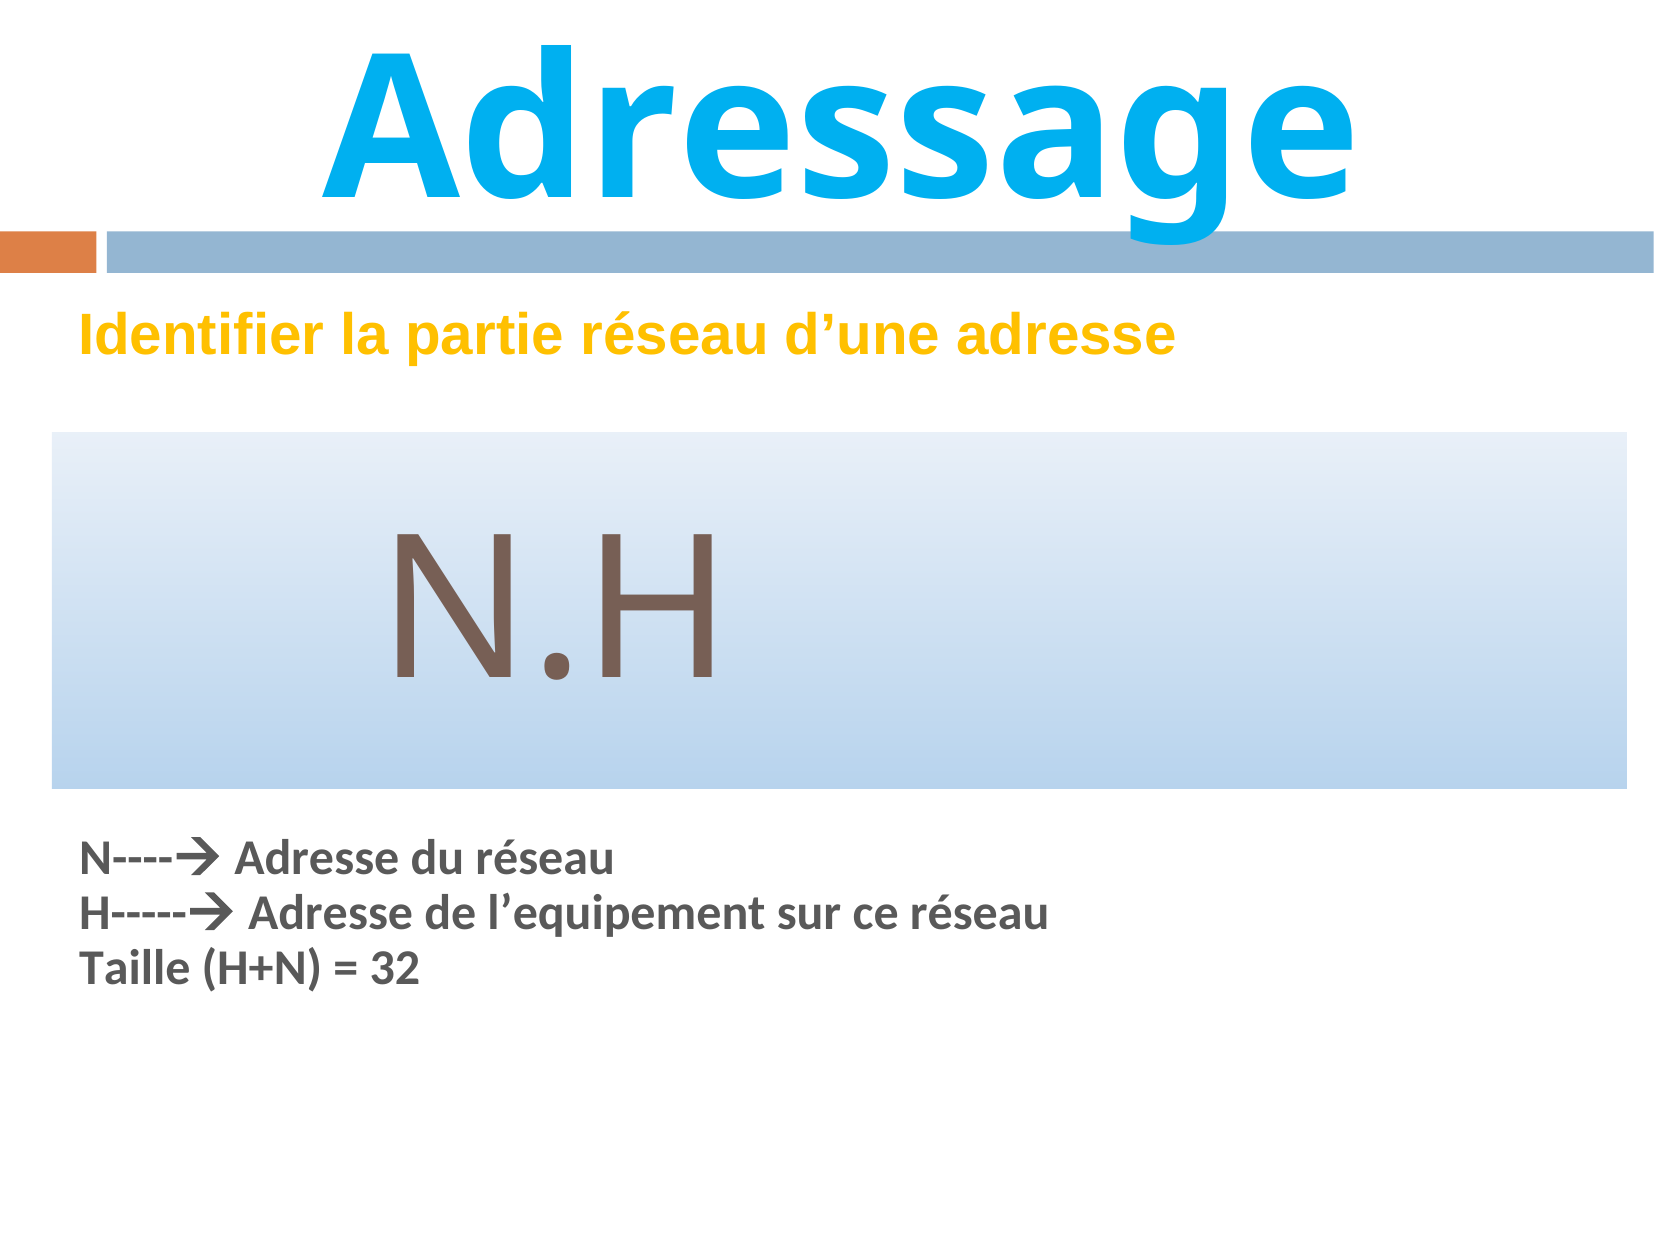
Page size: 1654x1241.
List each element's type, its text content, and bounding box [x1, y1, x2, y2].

title N.H [51, 432, 1627, 789]
text_box Adressage [123, 41, 1530, 249]
text_box N---- Adresse du réseau H----- Adresse de l’equipement sur ce réseau Taille (H+N) = 32 [64, 832, 1565, 1056]
text_box Identifier la partie réseau d’une adresse [63, 307, 1210, 373]
